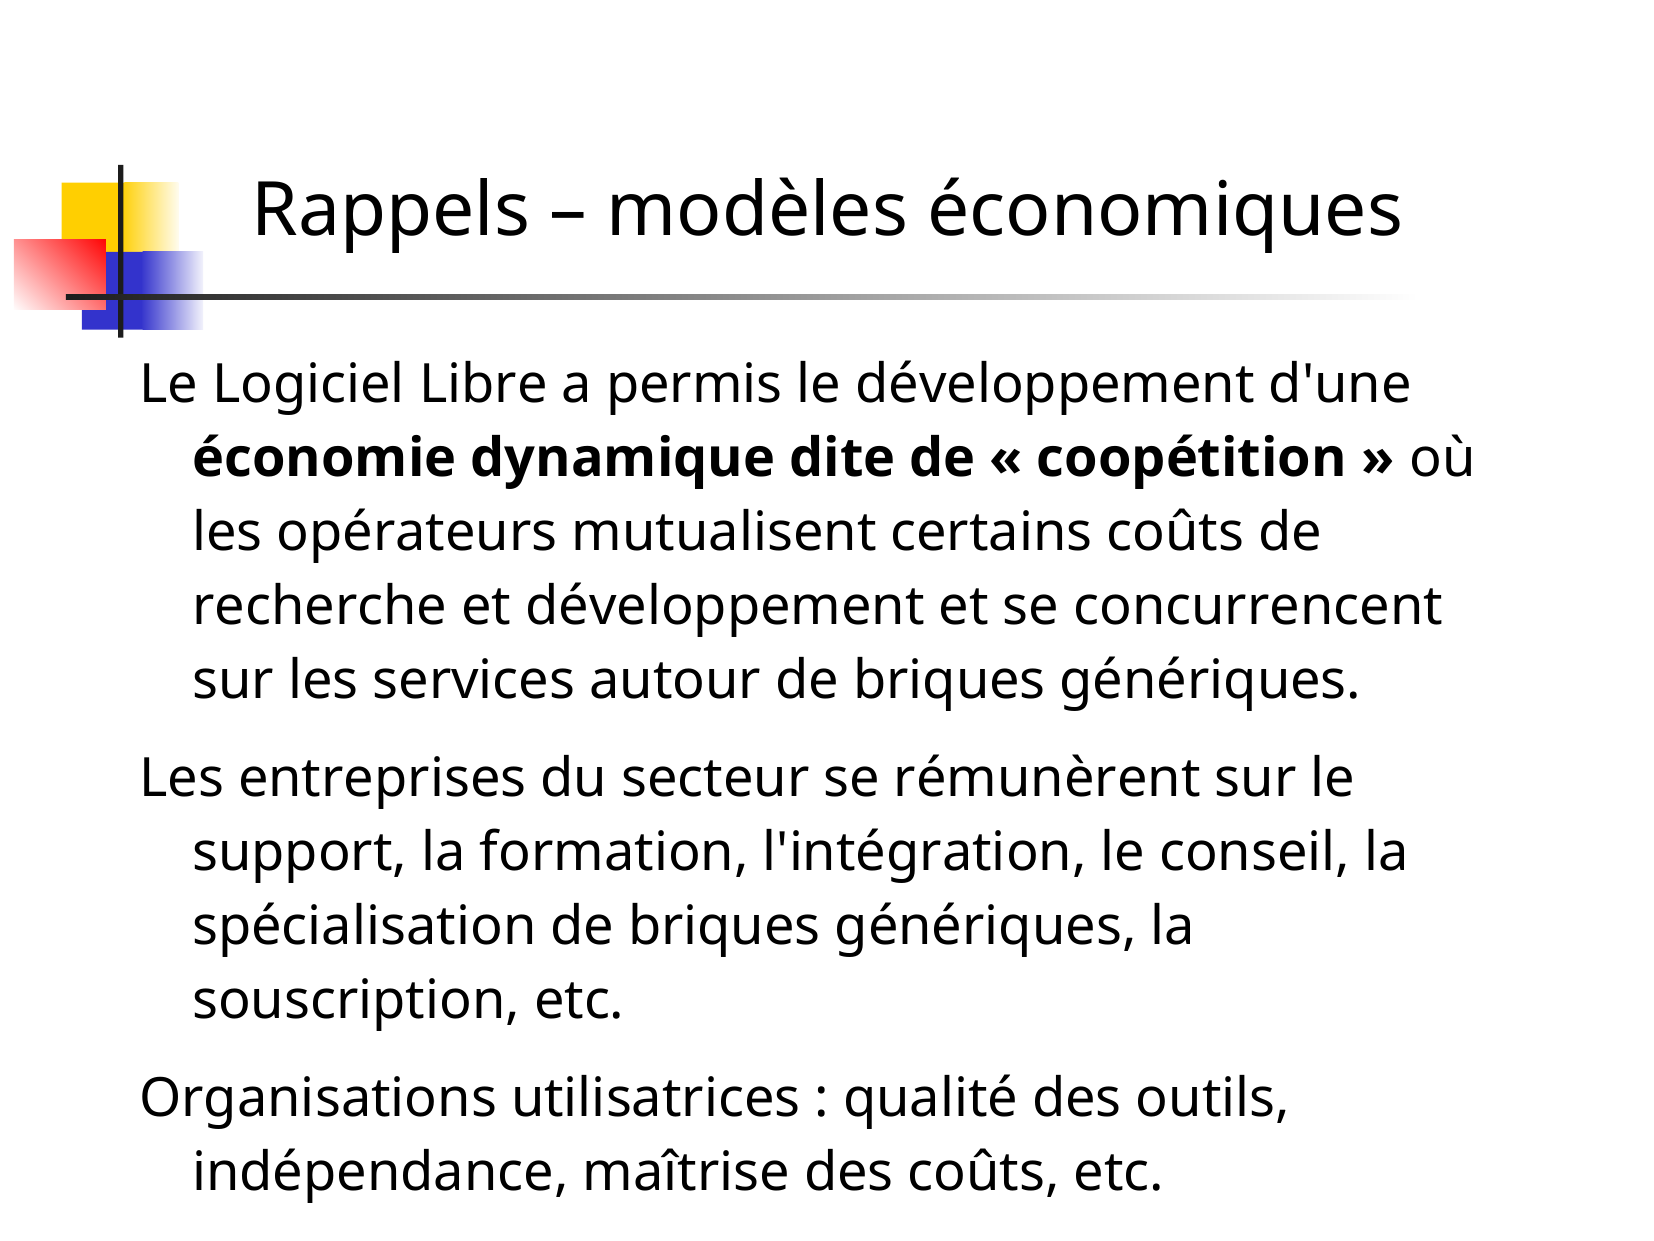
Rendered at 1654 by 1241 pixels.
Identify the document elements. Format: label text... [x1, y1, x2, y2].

list Le Logiciel Libre a permis le développement d'une économie dynamique dite de « coopétition » où les opérateurs mutualisent certains coûts de recherche et développement et se concurrencent sur les services autour de briques génériques. Les entreprises du secteur se rémunèrent sur le support, la formation, l'intégration, le conseil, la spécialisation de briques génériques, la souscription, etc. Organisations utilisatrices : qualité des outils, indépendance, maîtrise des coûts, etc. [121, 344, 1534, 1149]
title Rappels – modèles économiques [121, 110, 1534, 303]
